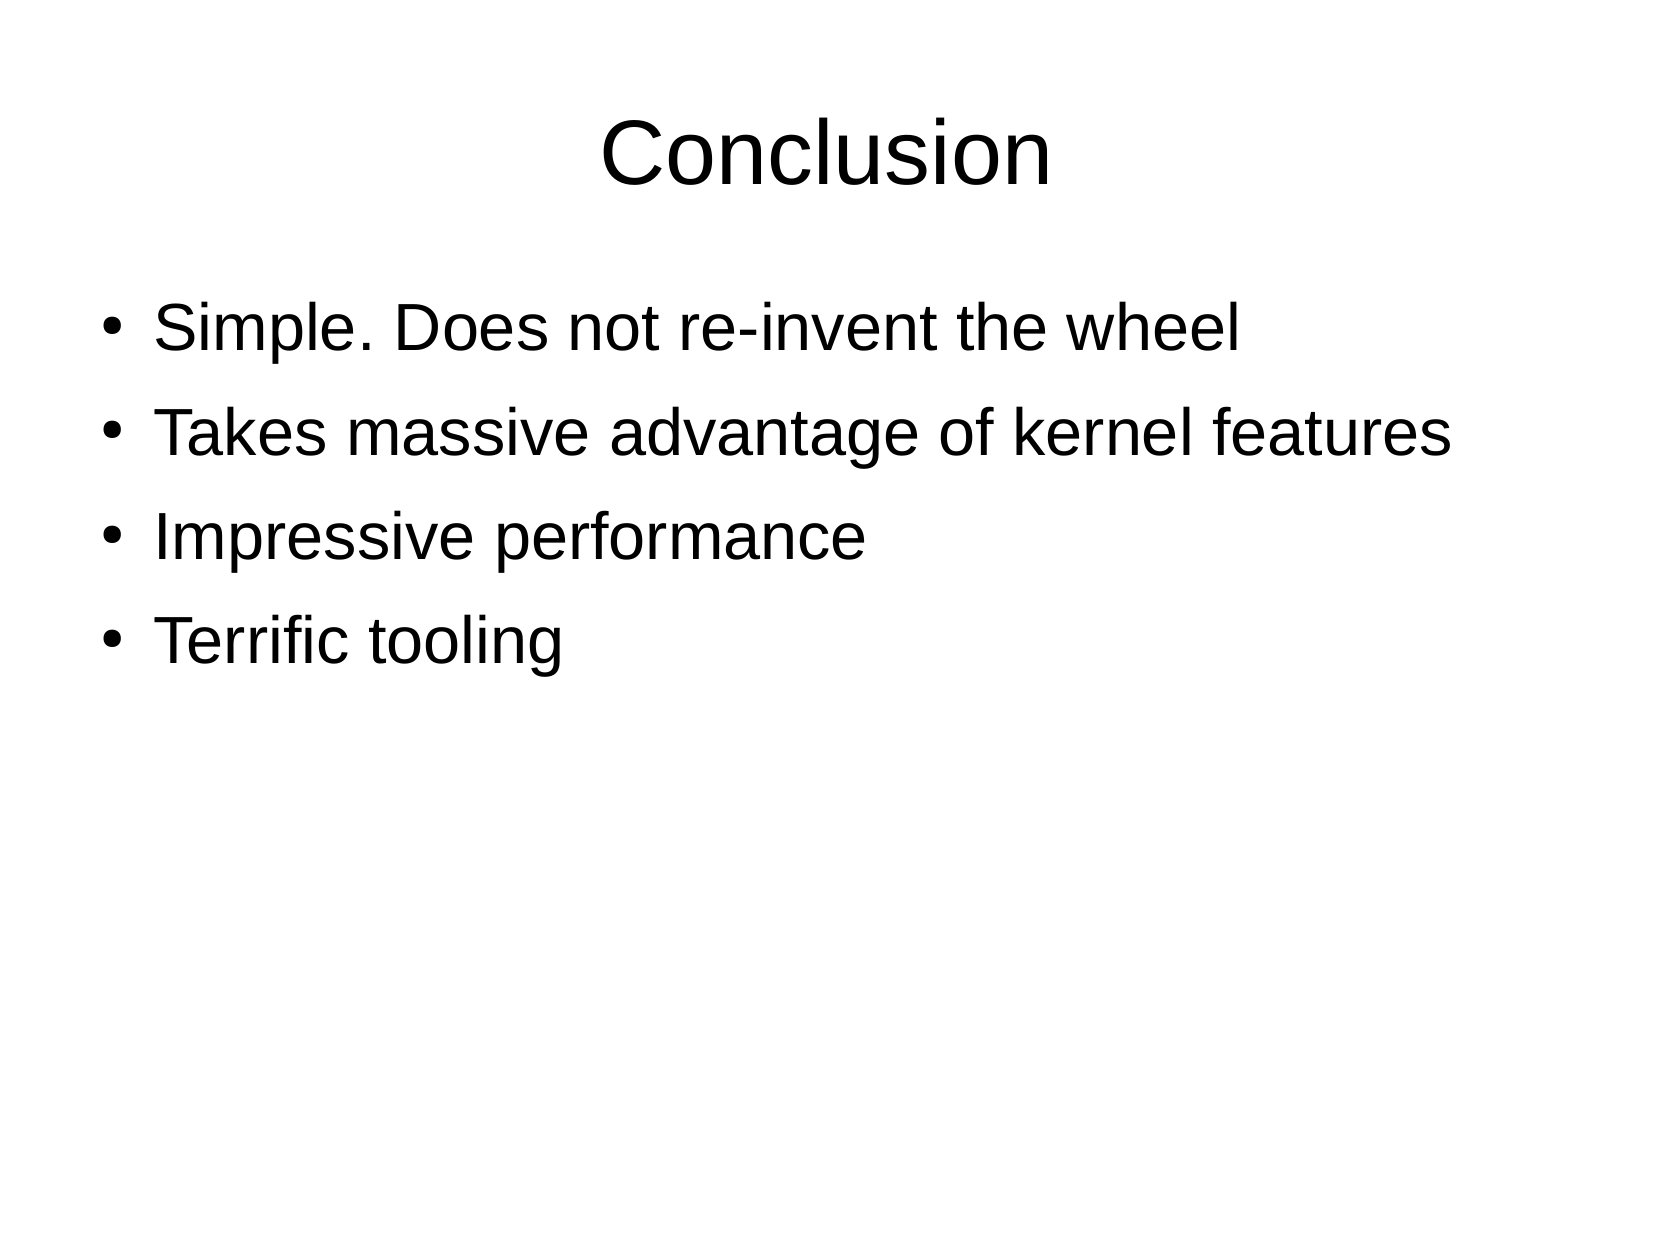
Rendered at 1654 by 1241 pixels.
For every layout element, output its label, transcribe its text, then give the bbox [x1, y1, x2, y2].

list Simple. Does not re-invent the wheel Takes massive advantage of kernel features Impressive performance Terrific tooling [82, 290, 1571, 1109]
title Conclusion [82, 49, 1571, 257]
